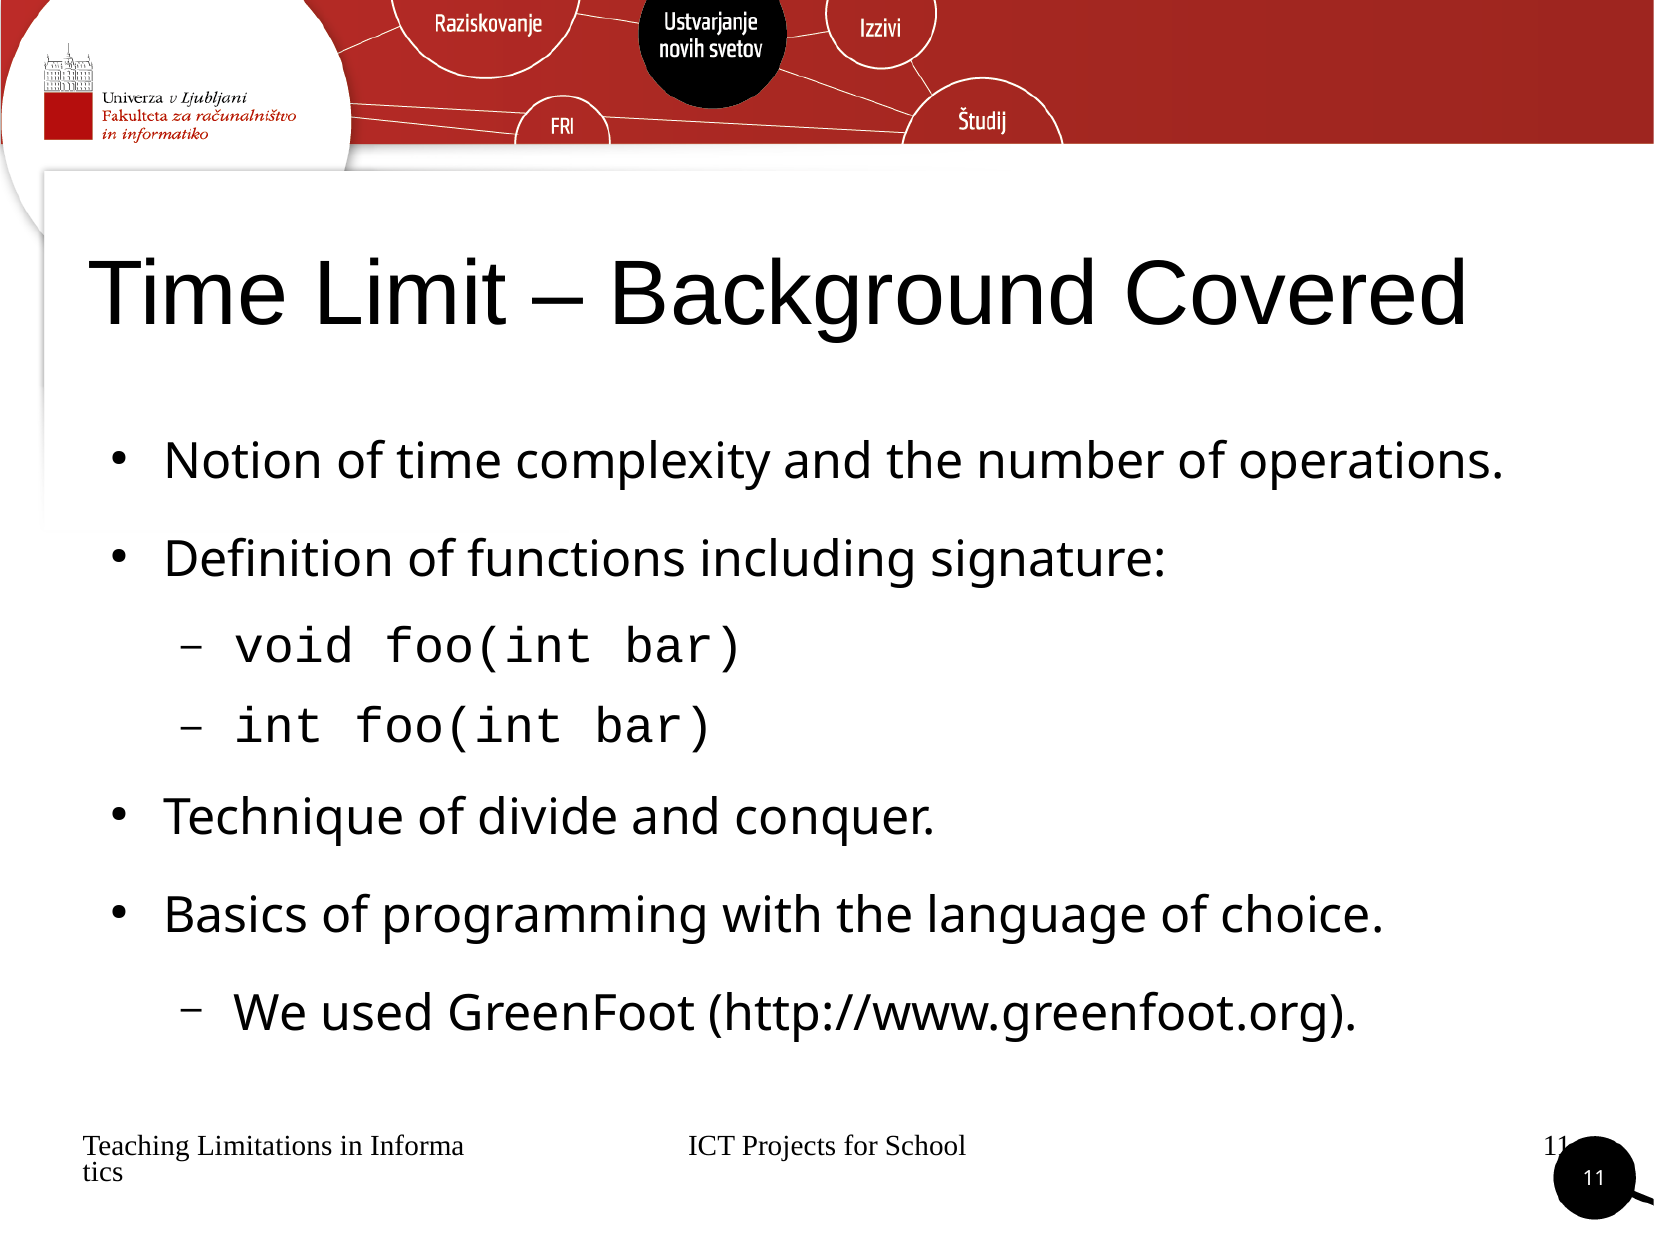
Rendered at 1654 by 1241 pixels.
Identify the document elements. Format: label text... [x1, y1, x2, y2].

text_box <številka> [1553, 1145, 1636, 1212]
list Notion of time complexity and the number of operations. Definition of functions including signature: void foo(int bar) int foo(int bar) Technique of divide and conquer. Basics of programming with the language of choice. We used GreenFoot (http://www.greenfoot.org). [92, 425, 1548, 1063]
title Time Limit – Background Covered [35, 188, 1524, 397]
picture [0, 0, 1654, 1241]
